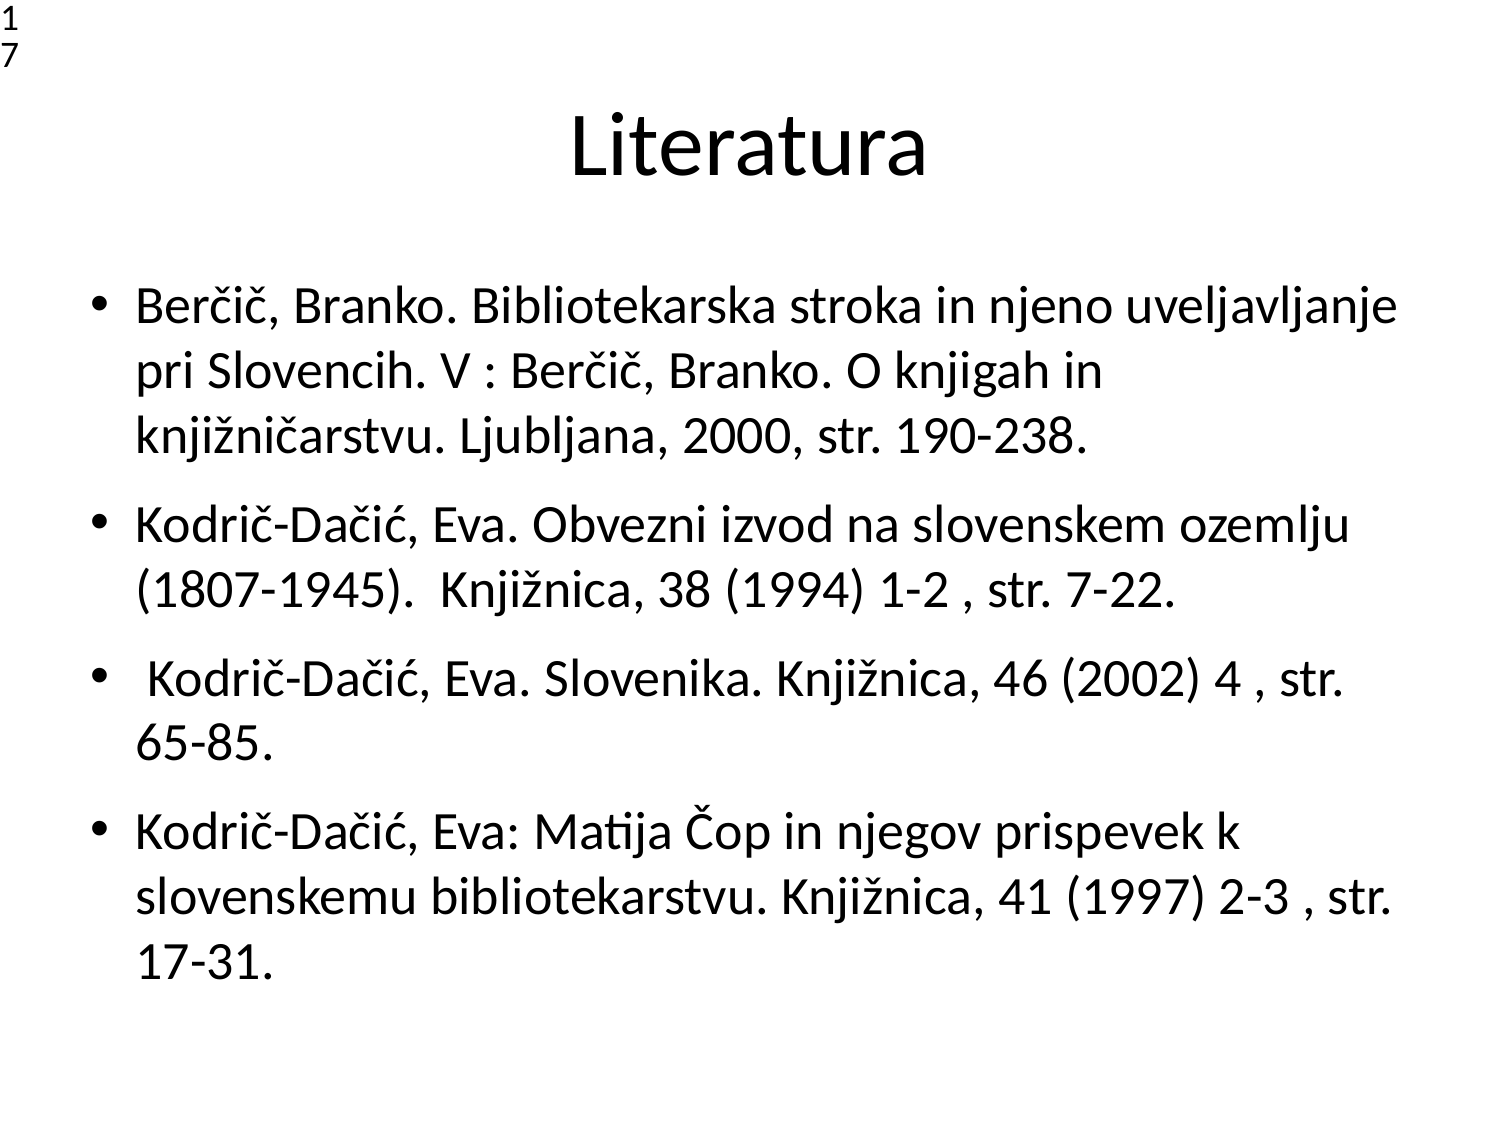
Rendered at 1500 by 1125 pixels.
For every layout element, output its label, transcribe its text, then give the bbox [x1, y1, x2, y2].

title Literatura [75, 45, 1425, 233]
list Berčič, Branko. Bibliotekarska stroka in njeno uveljavljanje pri Slovencih. V : Berčič, Branko. O knjigah in knjižničarstvu. Ljubljana, 2000, str. 190-238. Kodrič-Dačić, Eva. Obvezni izvod na slovenskem ozemlju (1807-1945). Knjižnica, 38 (1994) 1-2 , str. 7-22. Kodrič-Dačić, Eva. Slovenika. Knjižnica, 46 (2002) 4 , str. 65-85. Kodrič-Dačić, Eva: Matija Čop in njegov prispevek k slovenskemu bibliotekarstvu. Knjižnica, 41 (1997) 2-3 , str. 17-31. [75, 262, 1425, 1005]
